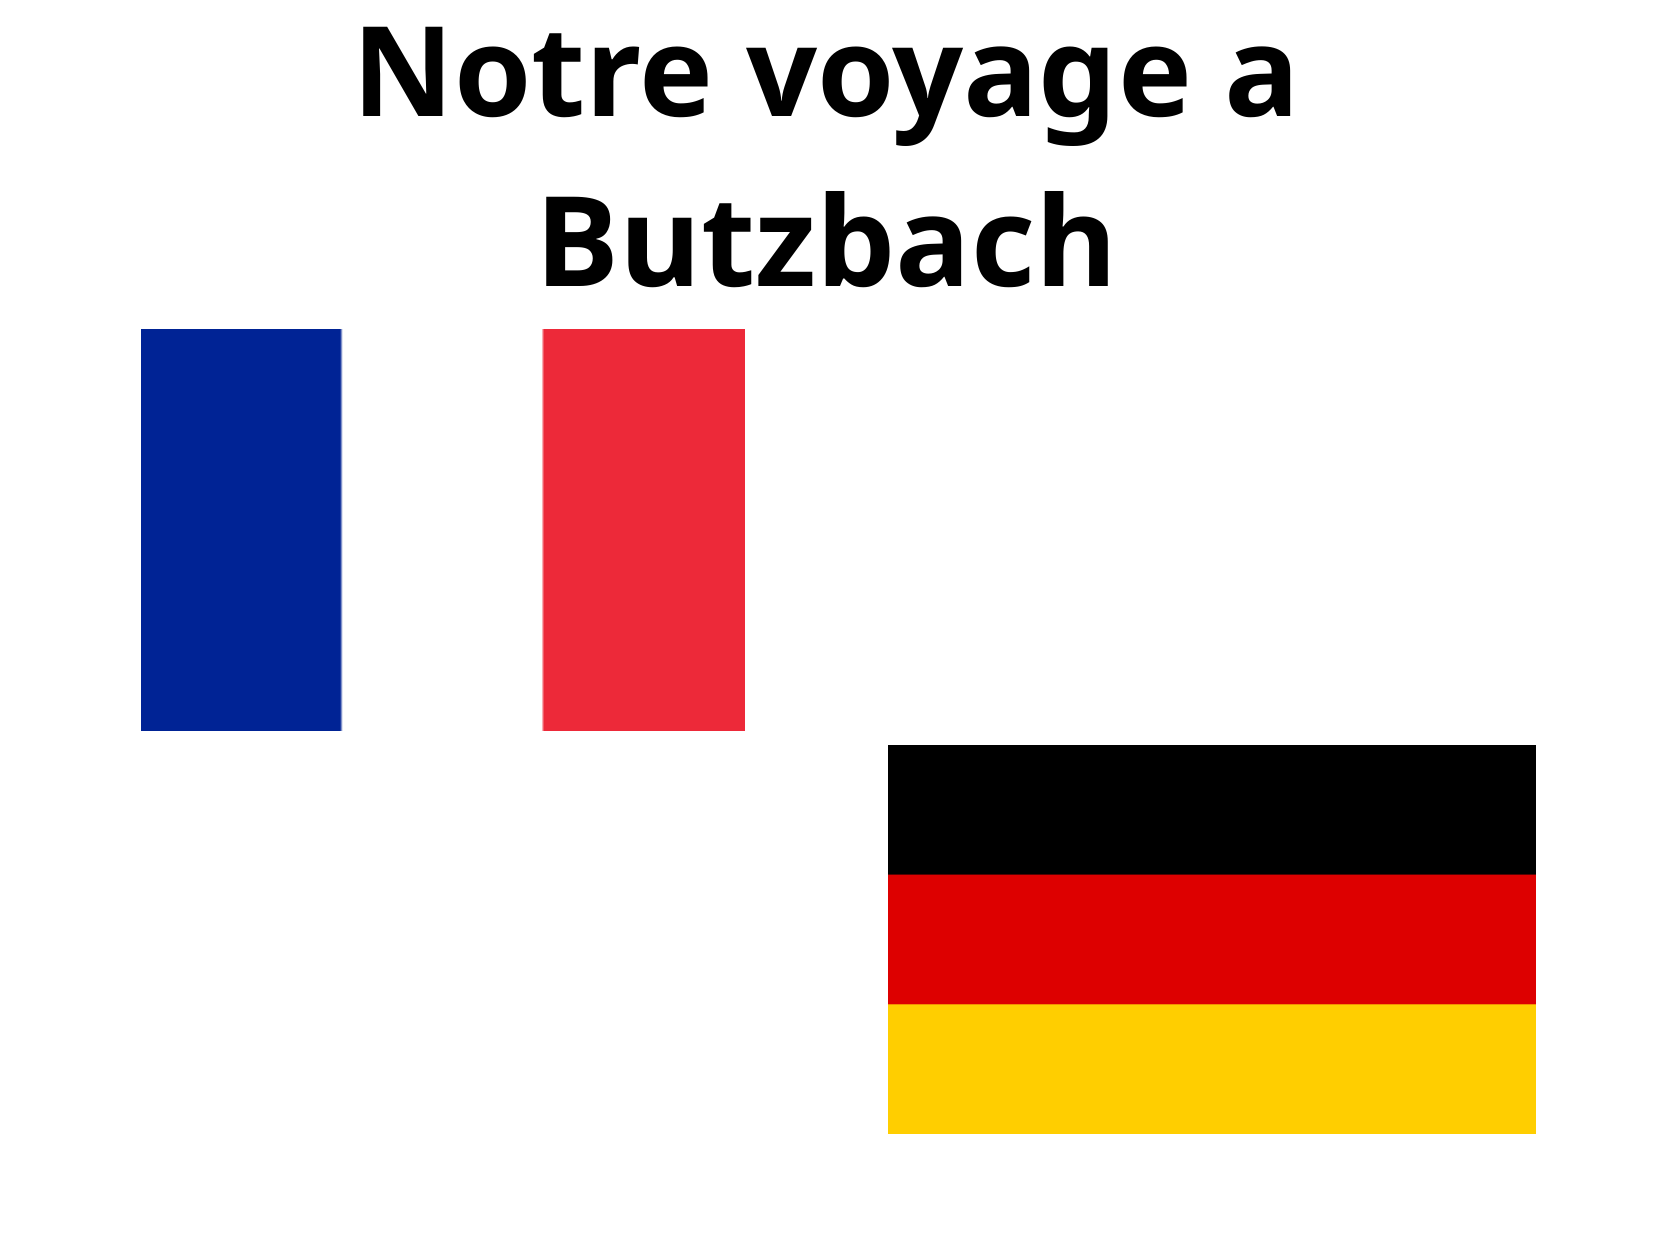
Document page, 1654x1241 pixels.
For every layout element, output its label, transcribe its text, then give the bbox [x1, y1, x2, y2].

picture [141, 329, 745, 732]
title Notre voyage a Butzbach [82, 49, 1571, 257]
picture [888, 745, 1536, 1134]
